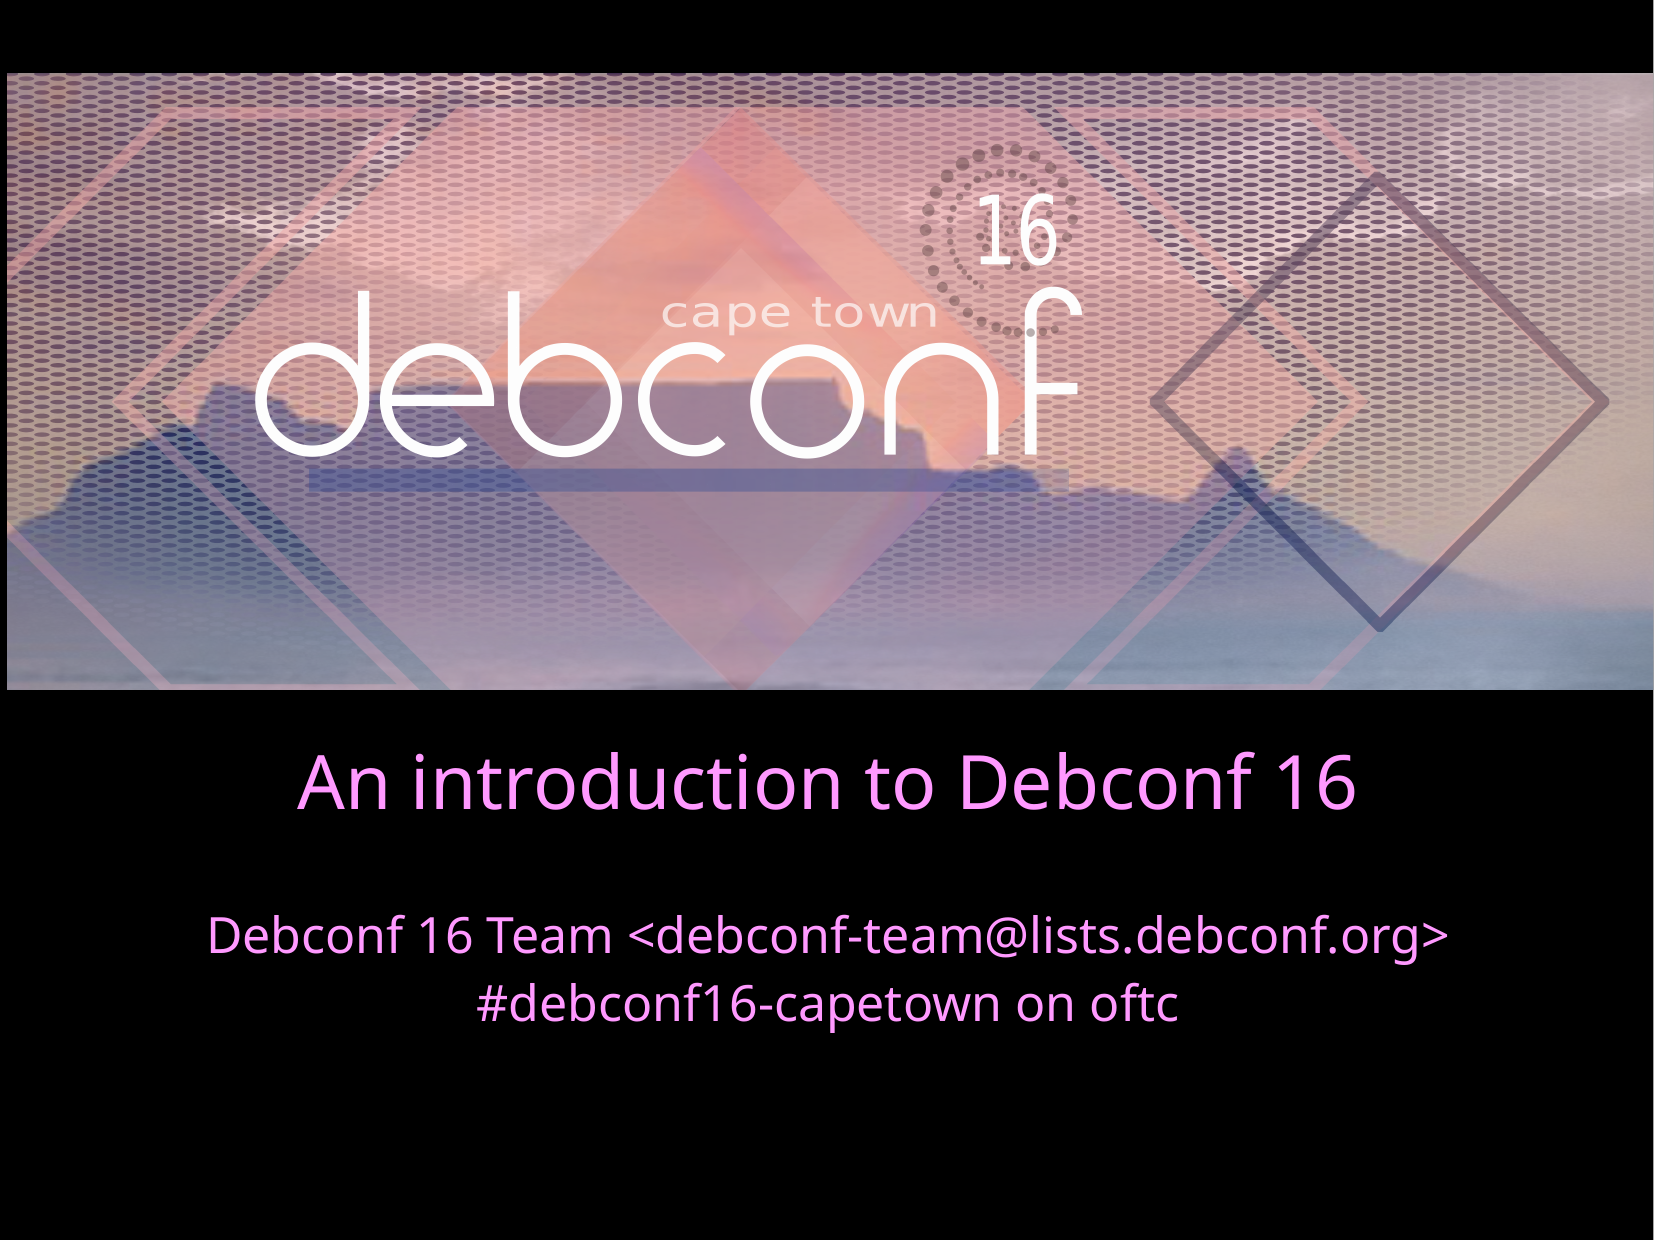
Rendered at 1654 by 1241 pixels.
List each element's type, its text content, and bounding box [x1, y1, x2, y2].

picture [7, 73, 1654, 690]
text_box An introduction to Debconf 16 Debconf 16 Team <debconf-team@lists.debconf.org> #debconf16-capetown on oftc [23, 721, 1633, 999]
